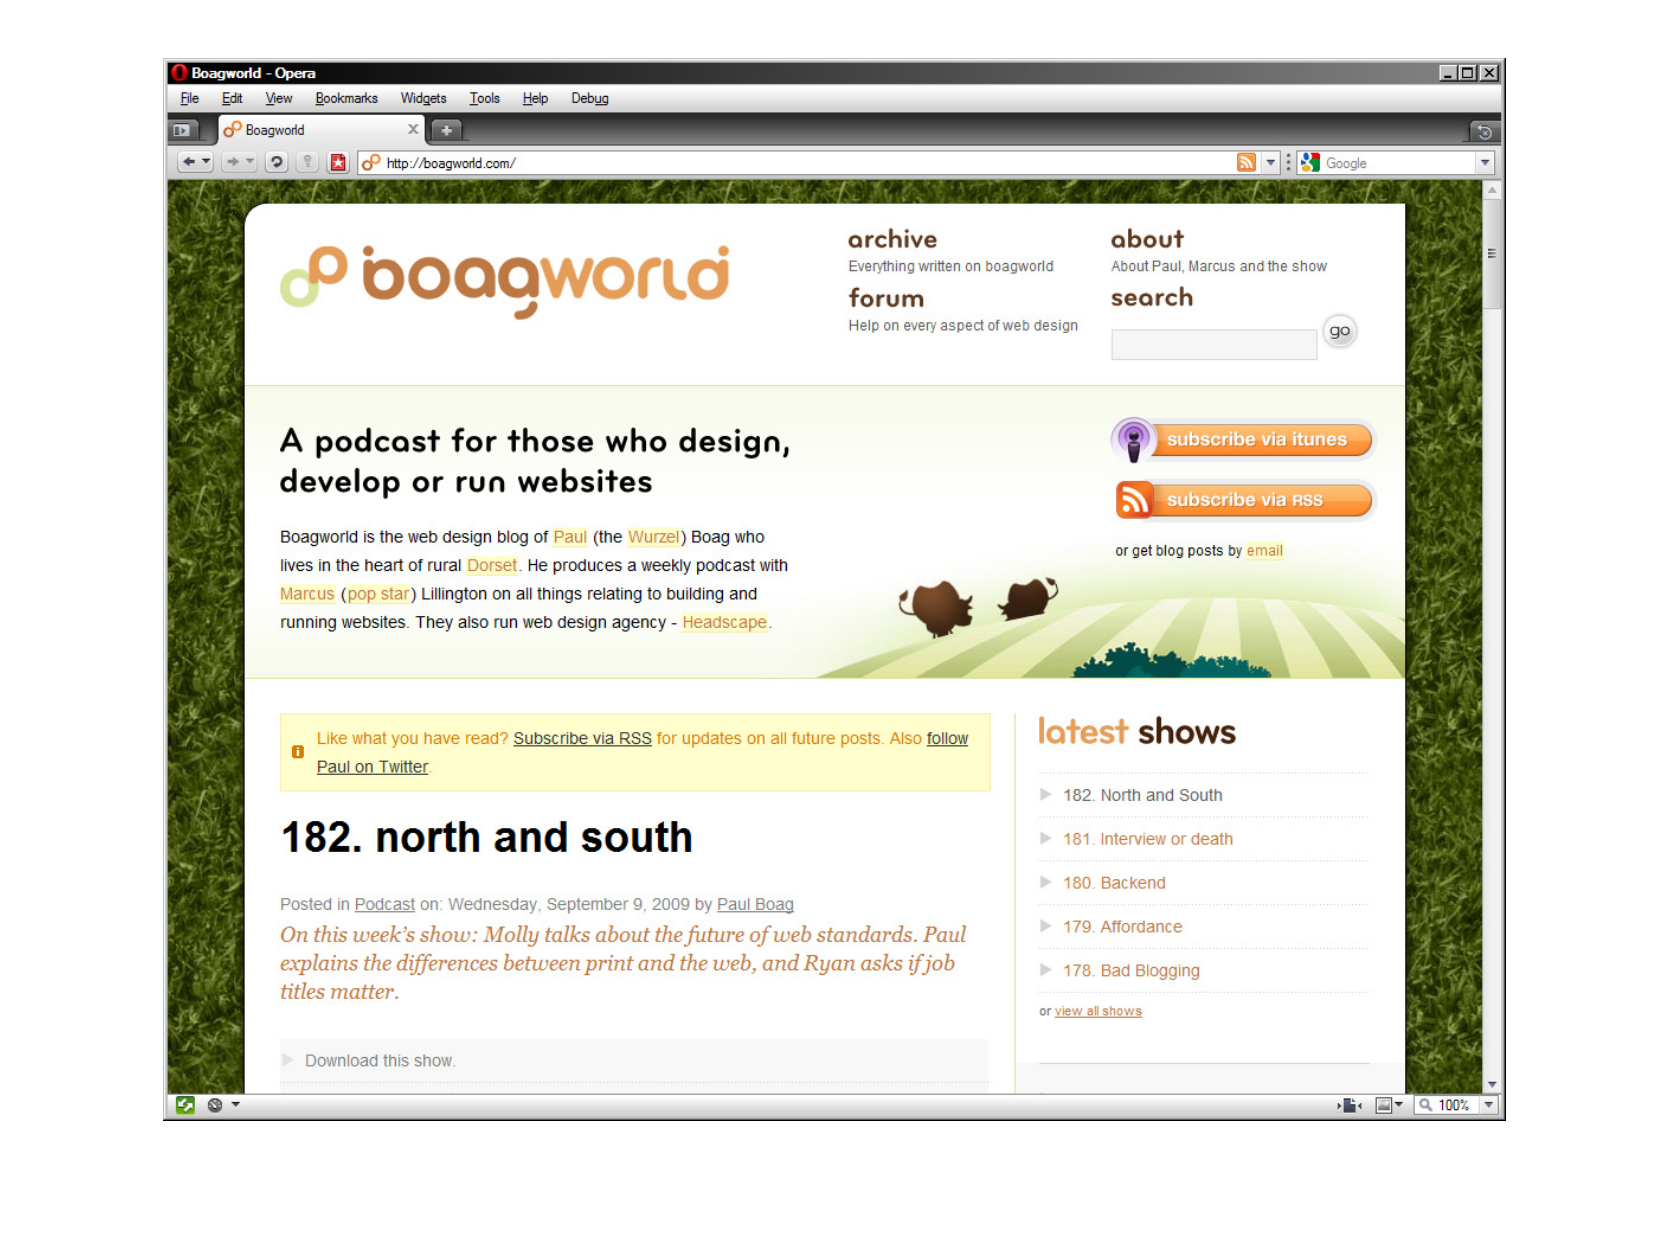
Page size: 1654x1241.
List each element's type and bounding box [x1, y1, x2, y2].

picture [163, 58, 1506, 1121]
